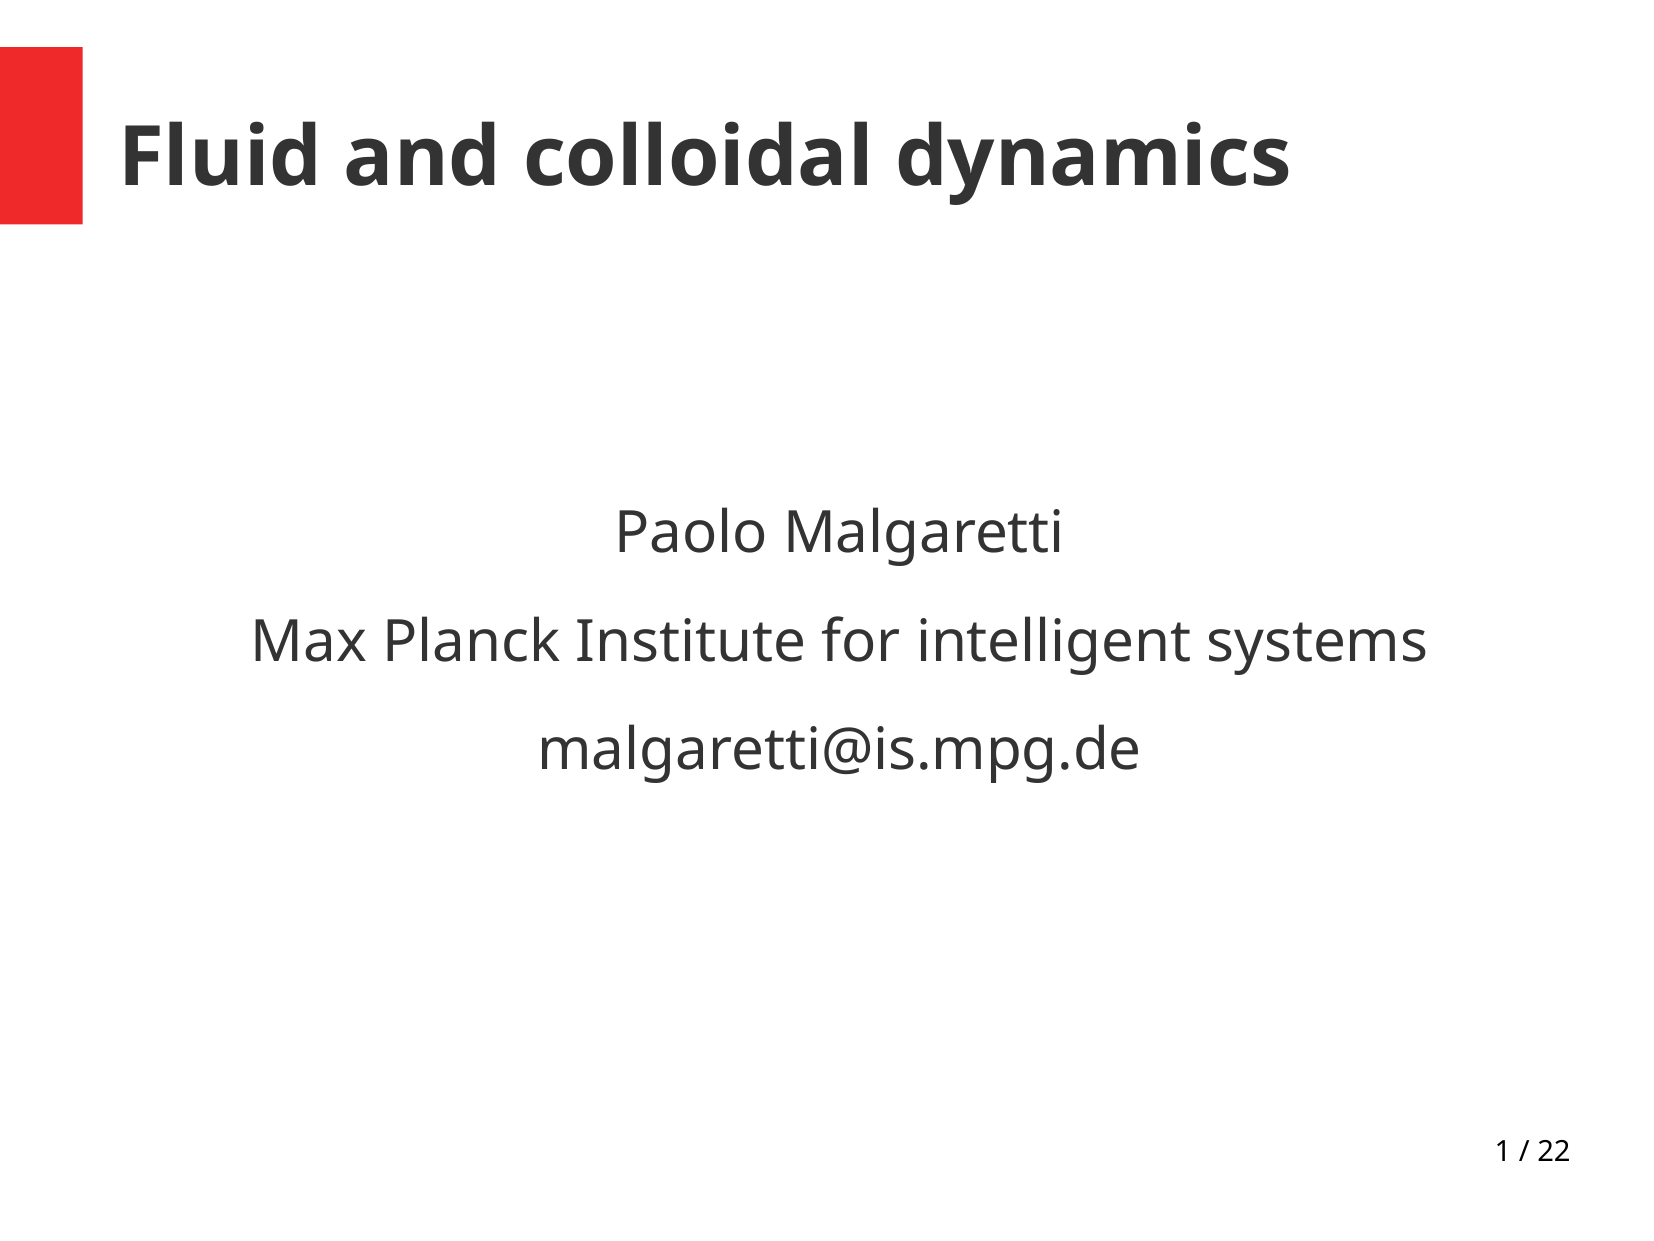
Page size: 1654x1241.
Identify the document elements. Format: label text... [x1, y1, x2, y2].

list Paolo Malgaretti Max Planck Institute for intelligent systems malgaretti@is.mpg.de [174, 490, 1435, 886]
title Fluid and colloidal dynamics [118, 49, 1571, 257]
